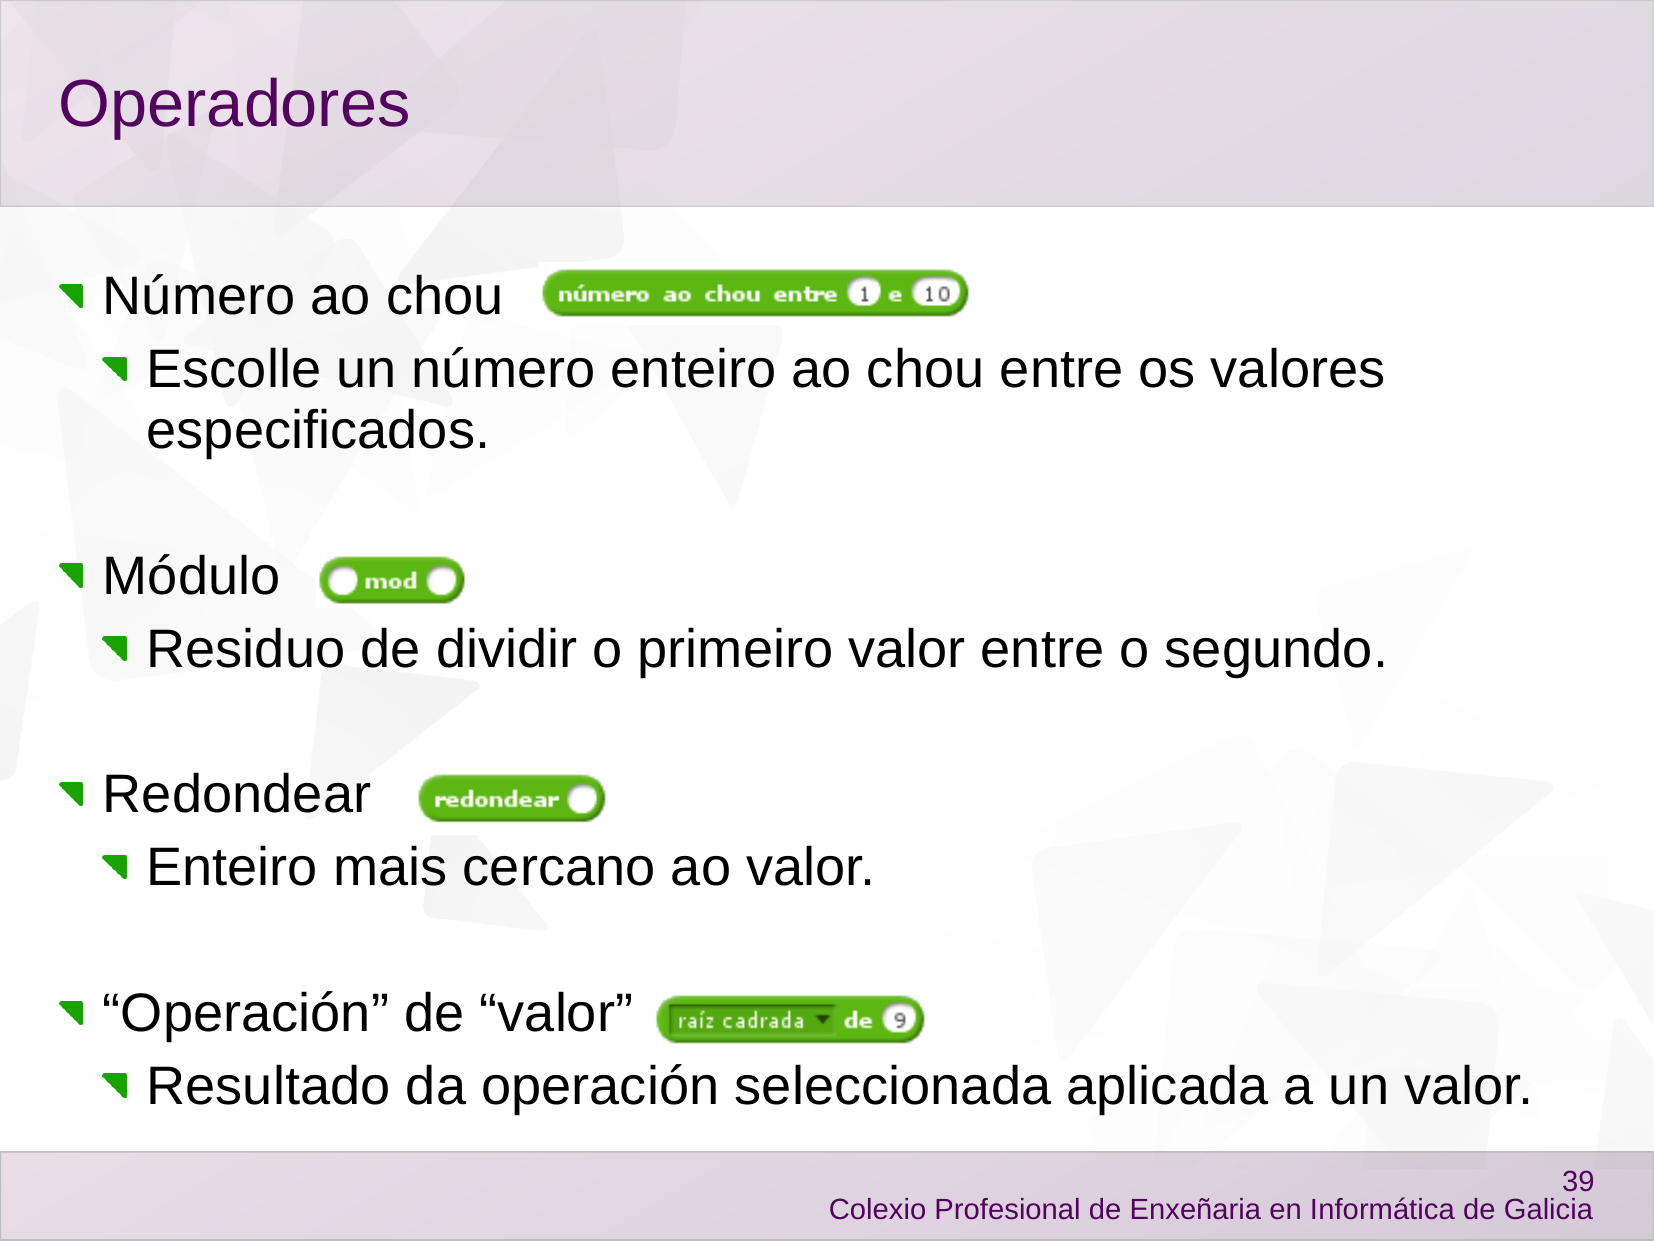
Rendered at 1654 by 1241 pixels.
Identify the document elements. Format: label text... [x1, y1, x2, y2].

picture [655, 990, 933, 1052]
picture [0, 0, 975, 931]
picture [316, 549, 467, 608]
picture [915, 548, 1654, 1169]
title Operadores [59, 29, 1595, 178]
picture [413, 767, 616, 835]
list Número ao chou Escolle un número enteiro ao chou entre os valores especificados. Módulo Residuo de dividir o primeiro valor entre o segundo. Redondear Enteiro mais cercano ao valor. “Operación” de “valor” Resultado da operación seleccionada aplicada a un valor. [59, 265, 1595, 1120]
